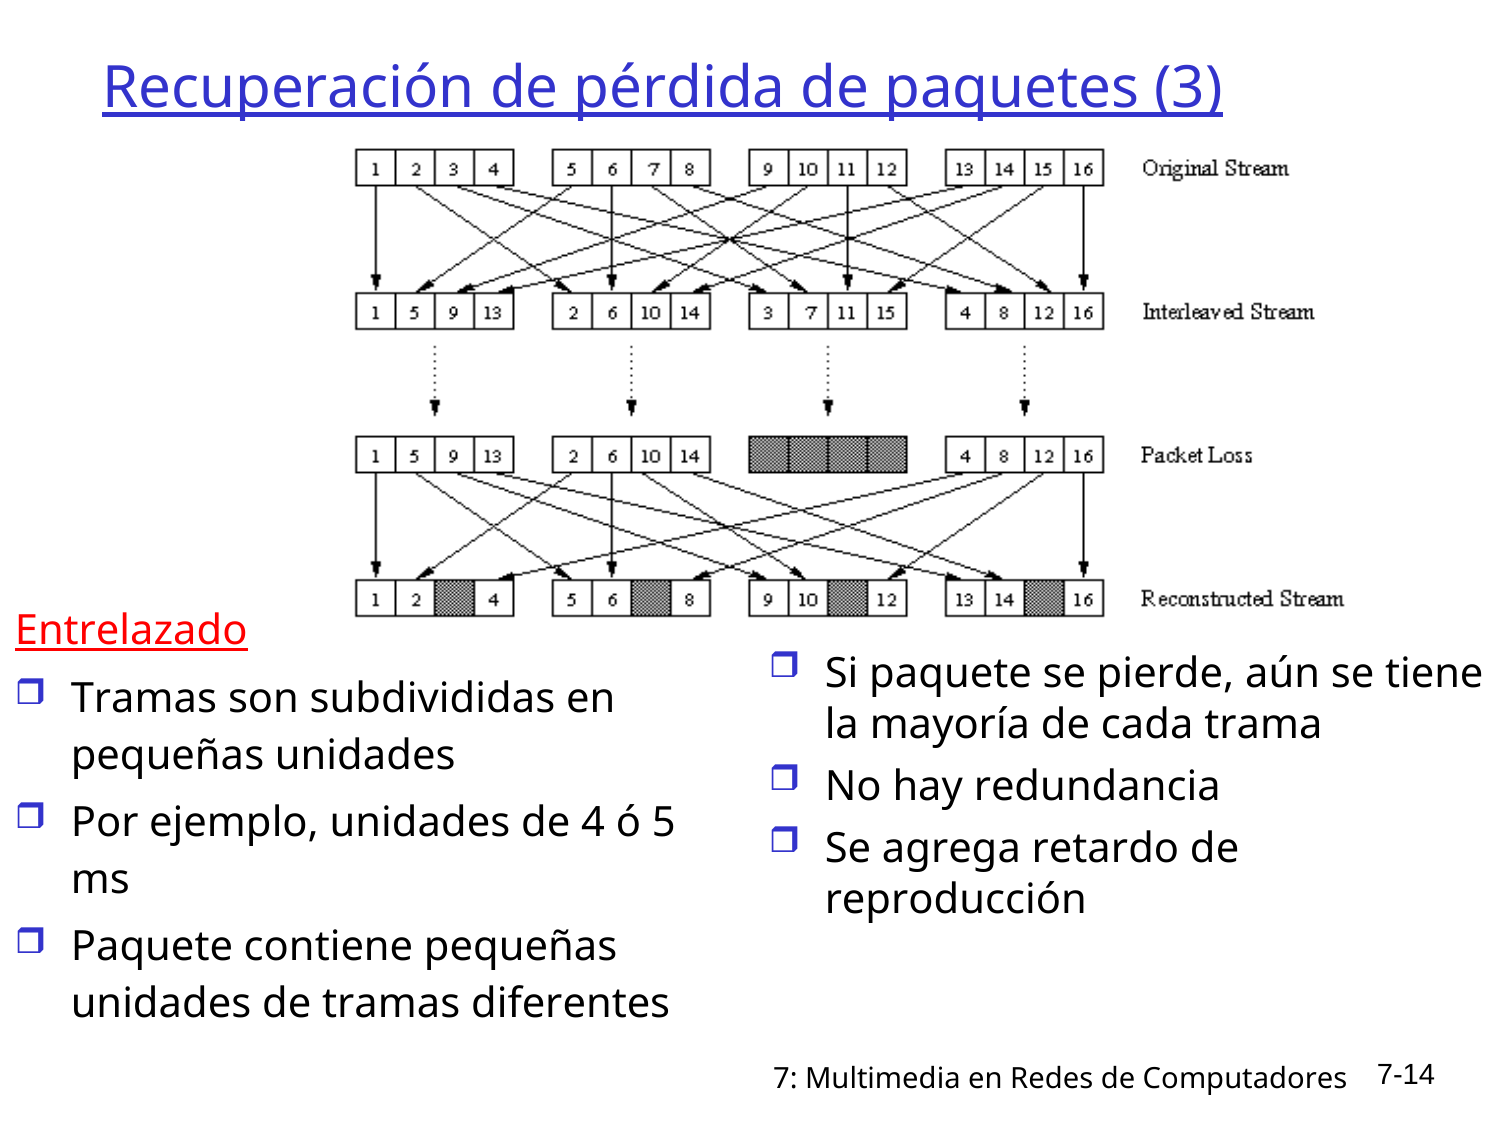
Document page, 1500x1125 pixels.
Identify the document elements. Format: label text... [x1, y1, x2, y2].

picture [338, 133, 1372, 637]
list Si paquete se pierde, aún se tiene la mayoría de cada trama No hay redundancia Se agrega retardo de reproducción [753, 638, 1500, 952]
list Entrelazado Tramas son subdivididas en pequeñas unidades Por ejemplo, unidades de 4 ó 5 ms Paquete contiene pequeñas unidades de tramas diferentes [0, 592, 728, 979]
title Recuperación de pérdida de paquetes (3) [87, 13, 1363, 157]
